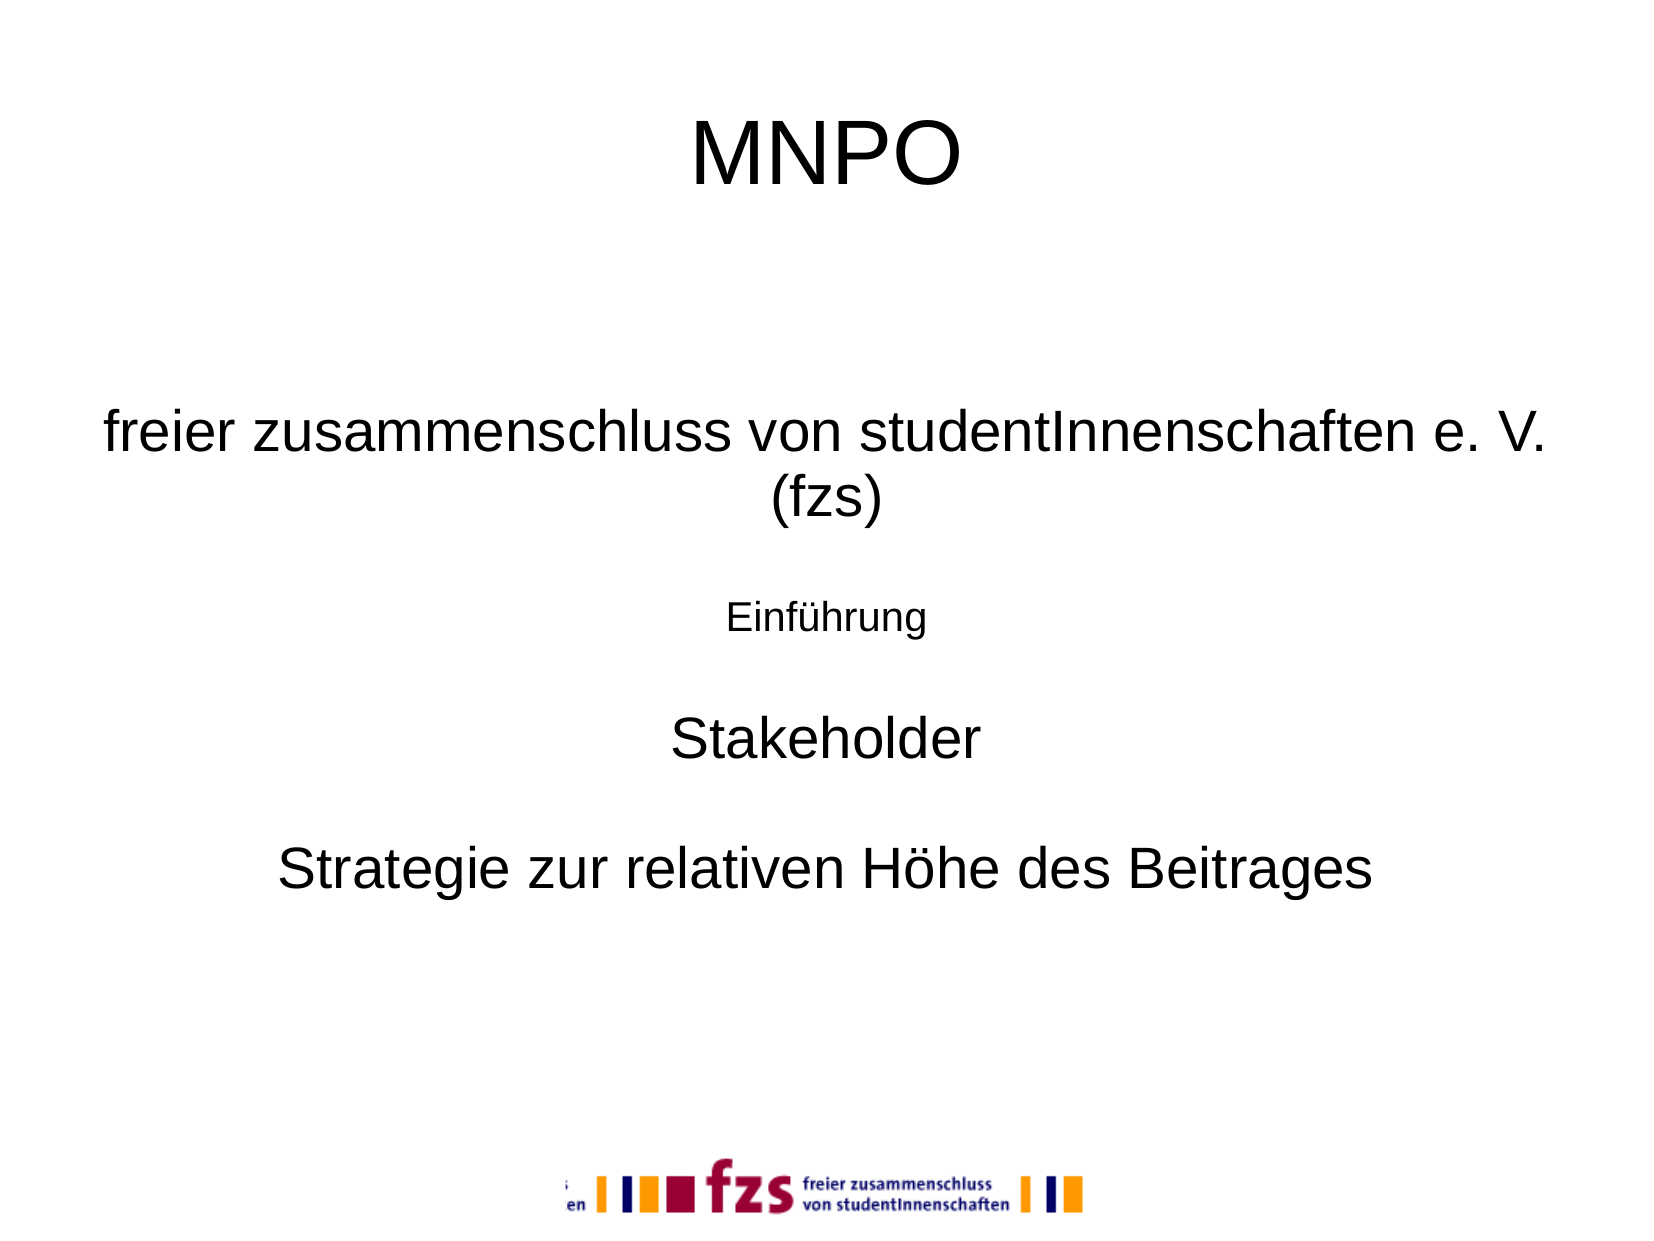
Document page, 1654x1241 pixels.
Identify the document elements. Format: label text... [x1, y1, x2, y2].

title MNPO [82, 49, 1571, 257]
picture [565, 1129, 1090, 1216]
subtitle freier zusammenschluss von studentInnenschaften e. V. (fzs) Einführung Stakeholder Strategie zur relativen Höhe des Beitrages [82, 290, 1571, 1010]
